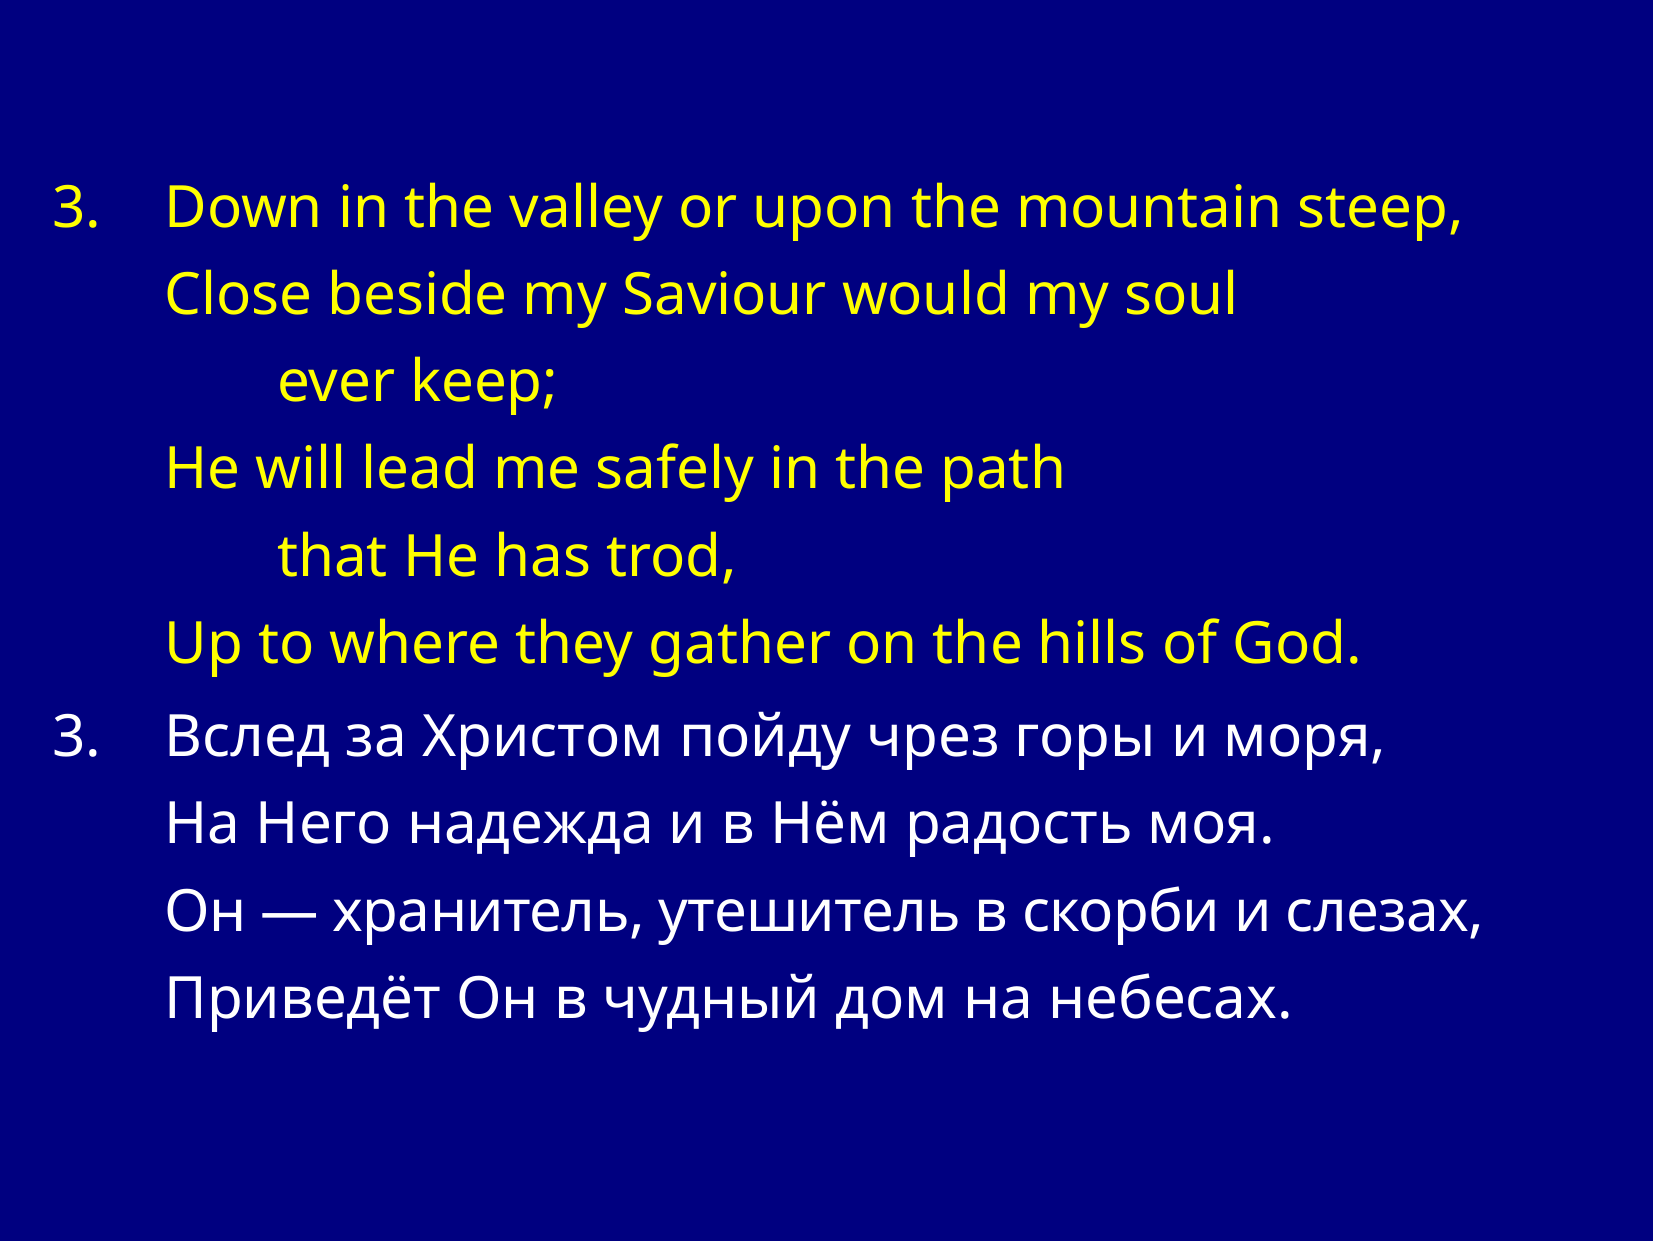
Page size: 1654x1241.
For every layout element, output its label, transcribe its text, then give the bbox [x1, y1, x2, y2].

text_box 3. Down in the valley or upon the mountain steep, Close beside my Saviour would my soul ever keep; He will lead me safely in the path that He has trod, Up to where they gather on the hills of God. [37, 150, 1651, 600]
text_box 3. Вслед за Христом пойду чрез горы и моря, На Него надежда и в Нём радость моя. Он — хранитель, утешитель в скорби и слезах, Приведёт Он в чудный дом на небесах. [37, 600, 1651, 1163]
